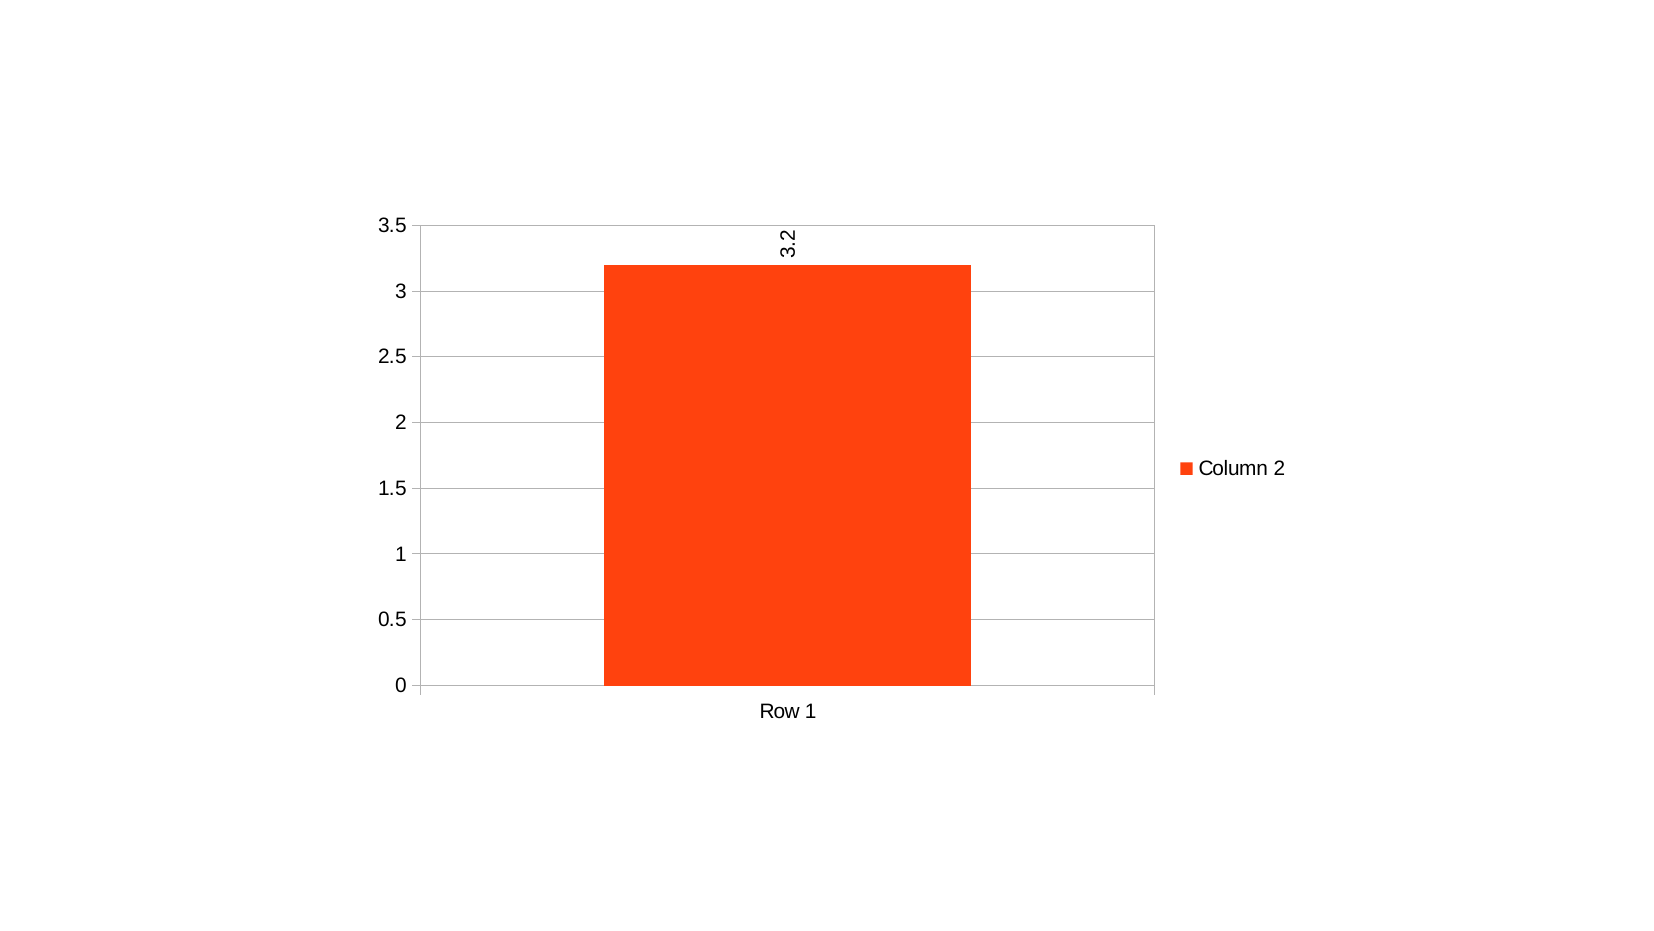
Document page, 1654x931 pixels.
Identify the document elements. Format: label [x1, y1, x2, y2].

chart [359, 202, 1304, 735]
